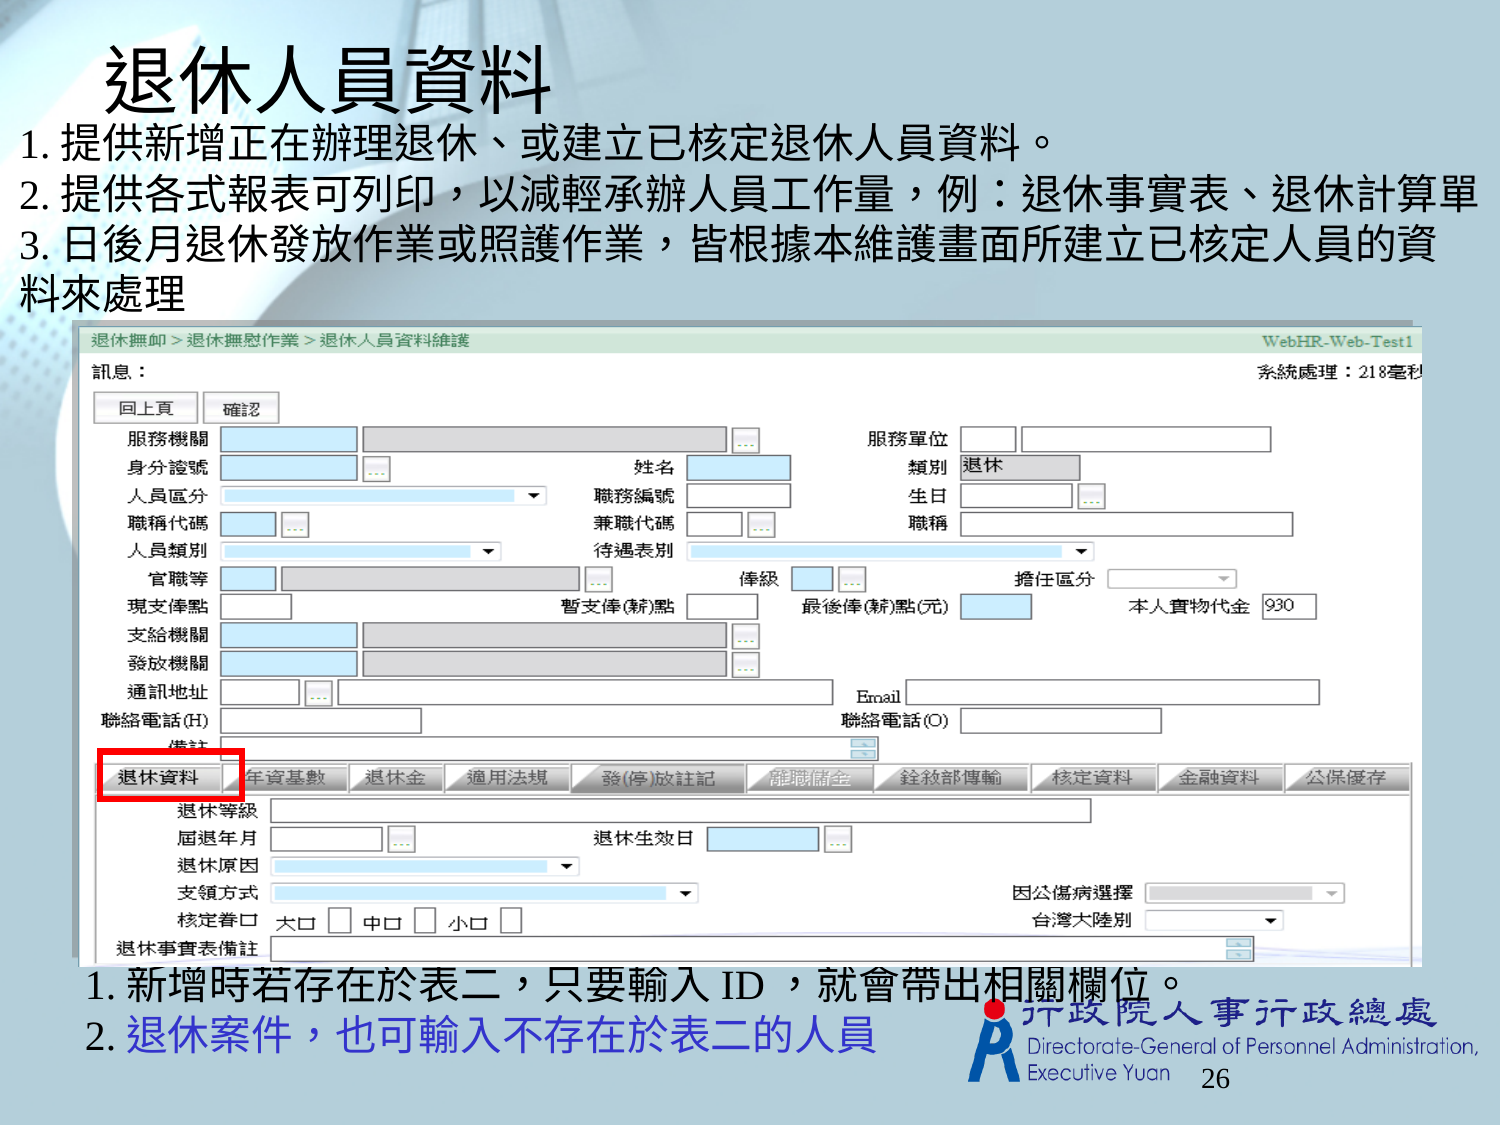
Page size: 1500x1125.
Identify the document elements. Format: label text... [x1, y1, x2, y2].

title 退休人員資料 [88, 19, 1341, 119]
text_box 1.提供新增正在辦理退休、或建立已核定退休人員資料。 2.提供各式報表可列印，以減輕承辦人員工作量，例：退休事實表、退休計算單 3.日後月退休發放作業或照護作業，皆根據本維護畫面所建立已核定人員的資 料來處理 [0, 119, 1500, 326]
text_box [1185, 1058, 1499, 1125]
text_box 1.新增時若存在於表二，只要輸入ID，就會帶出相關欄位。 2.退休案件，也可輸入不存在於表二的人員 [0, 961, 1430, 1066]
picture [78, 326, 1422, 967]
